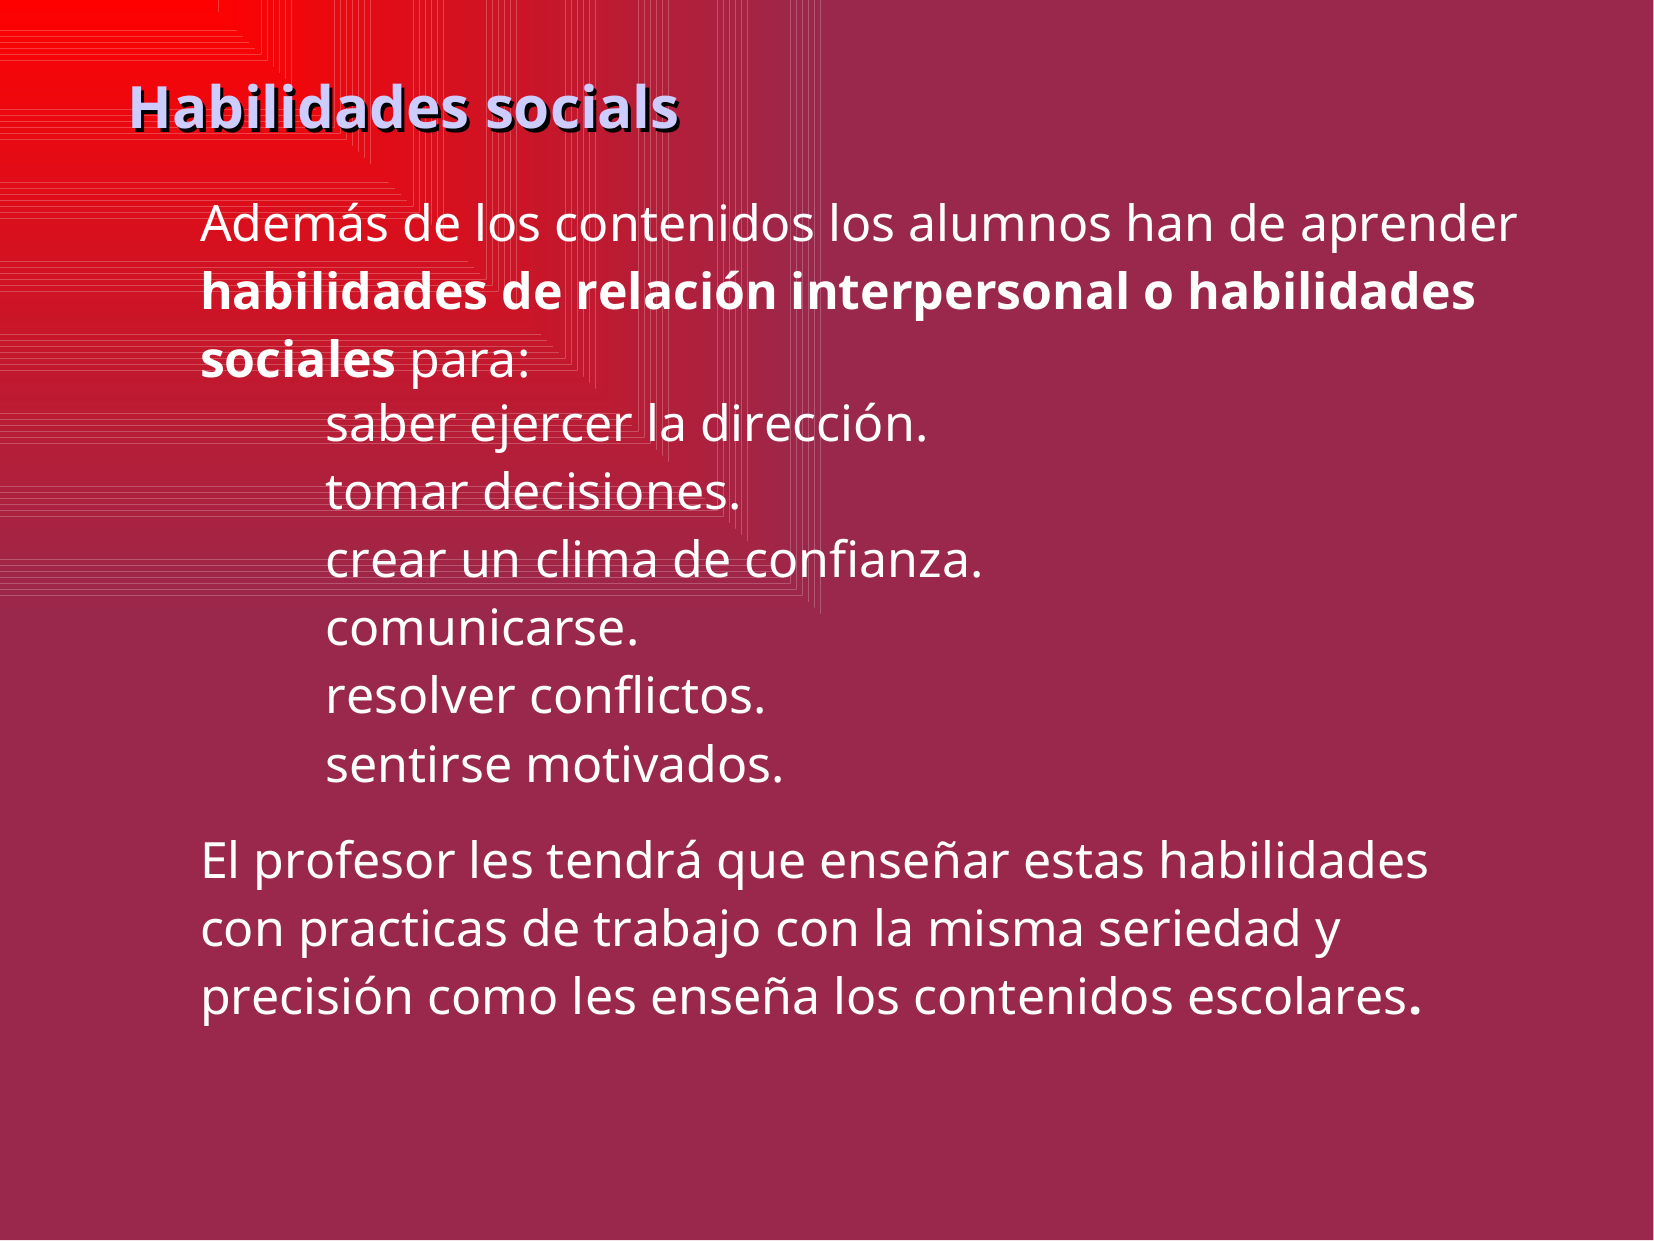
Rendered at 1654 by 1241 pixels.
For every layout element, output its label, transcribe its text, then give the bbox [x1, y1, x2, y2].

text_box Además de los contenidos los alumnos han de aprender habilidades de relación interpersonal o habilidades sociales para: [125, 187, 1551, 399]
text_box Habilidades socials [127, 66, 680, 153]
text_box El profesor les tendrá que enseñar estas habilidades con practicas de trabajo con la misma seriedad y precisión como les enseña los contenidos escolares. [199, 824, 1500, 1105]
text_box saber ejercer la dirección. tomar decisiones. crear un clima de confianza. comunicarse. resolver conflictos. sentirse motivados. [312, 387, 1513, 804]
